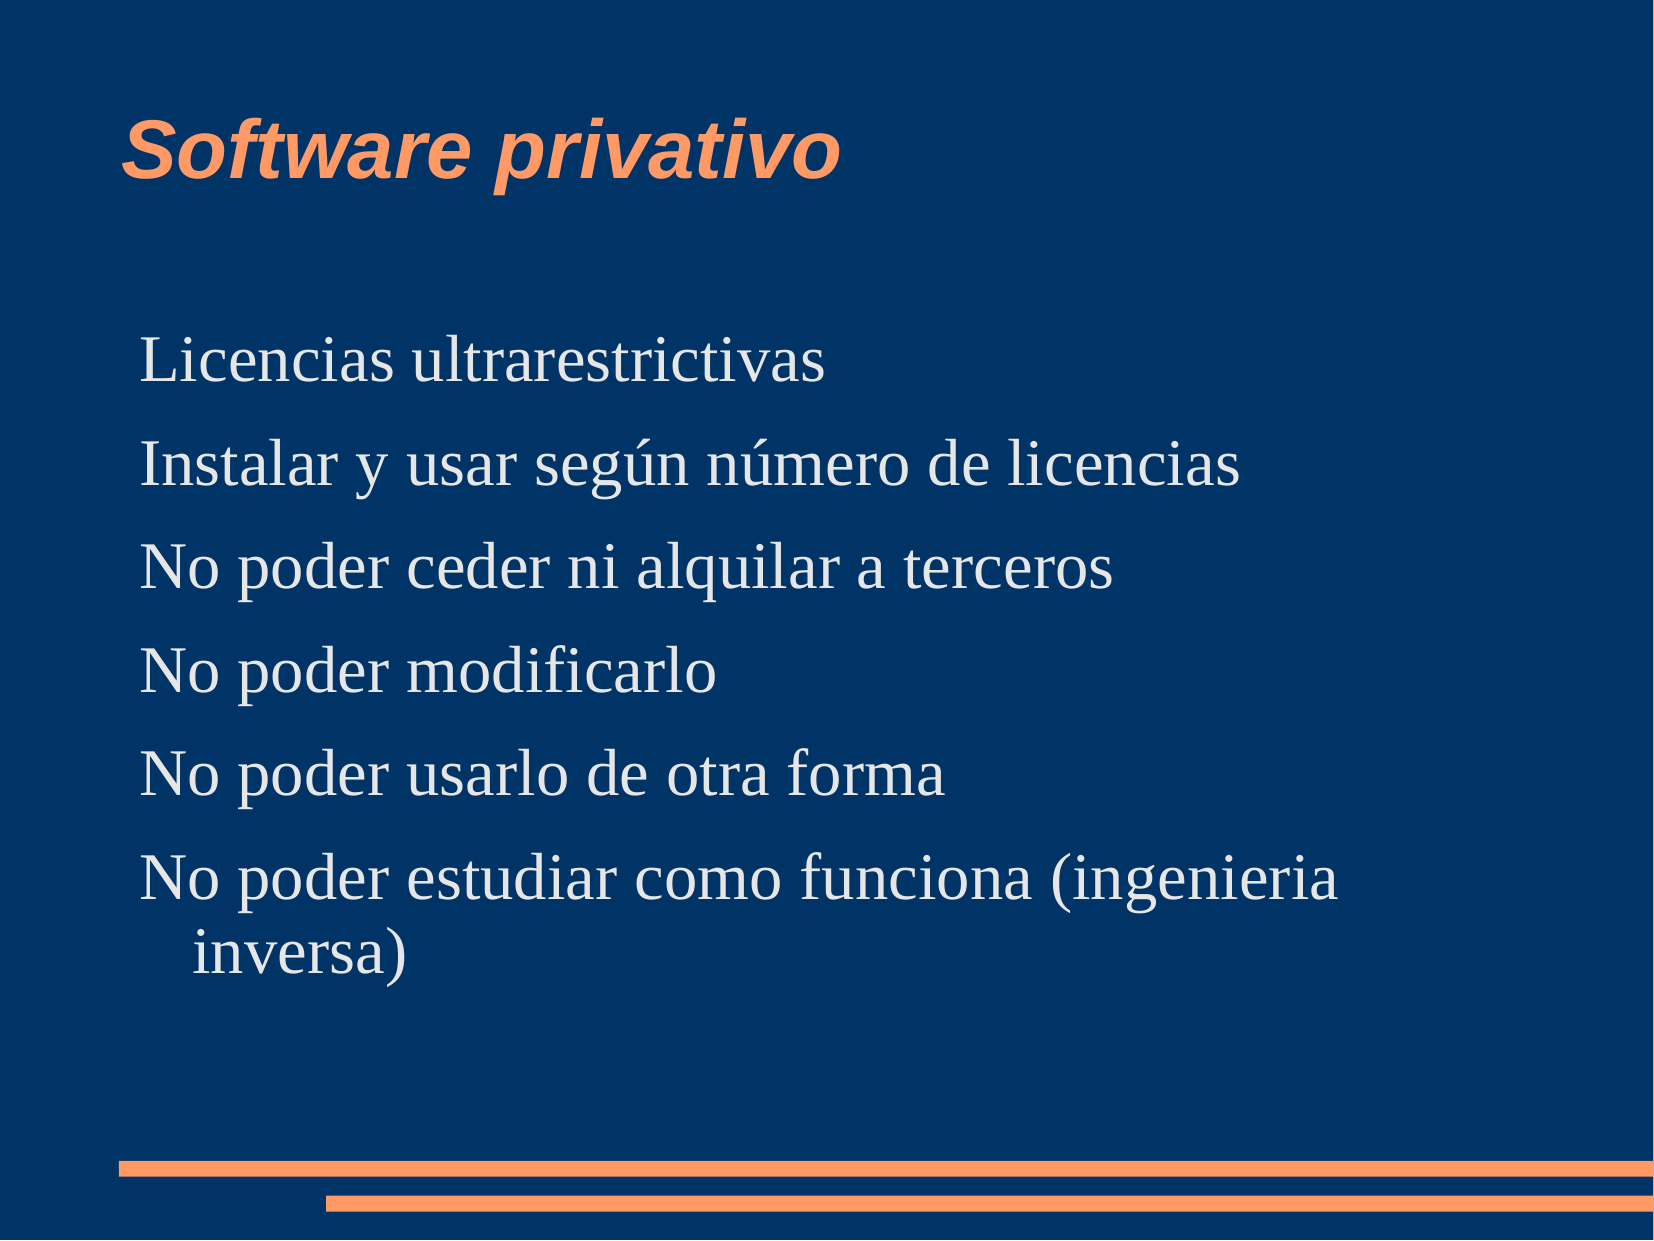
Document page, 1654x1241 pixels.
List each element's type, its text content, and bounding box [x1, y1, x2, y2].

title Software privativo [121, 53, 1534, 246]
list Licencias ultrarestrictivas Instalar y usar según número de licencias No poder ceder ni alquilar a terceros No poder modificarlo No poder usarlo de otra forma No poder estudiar como funciona (ingenieria inversa) [121, 322, 1561, 1118]
